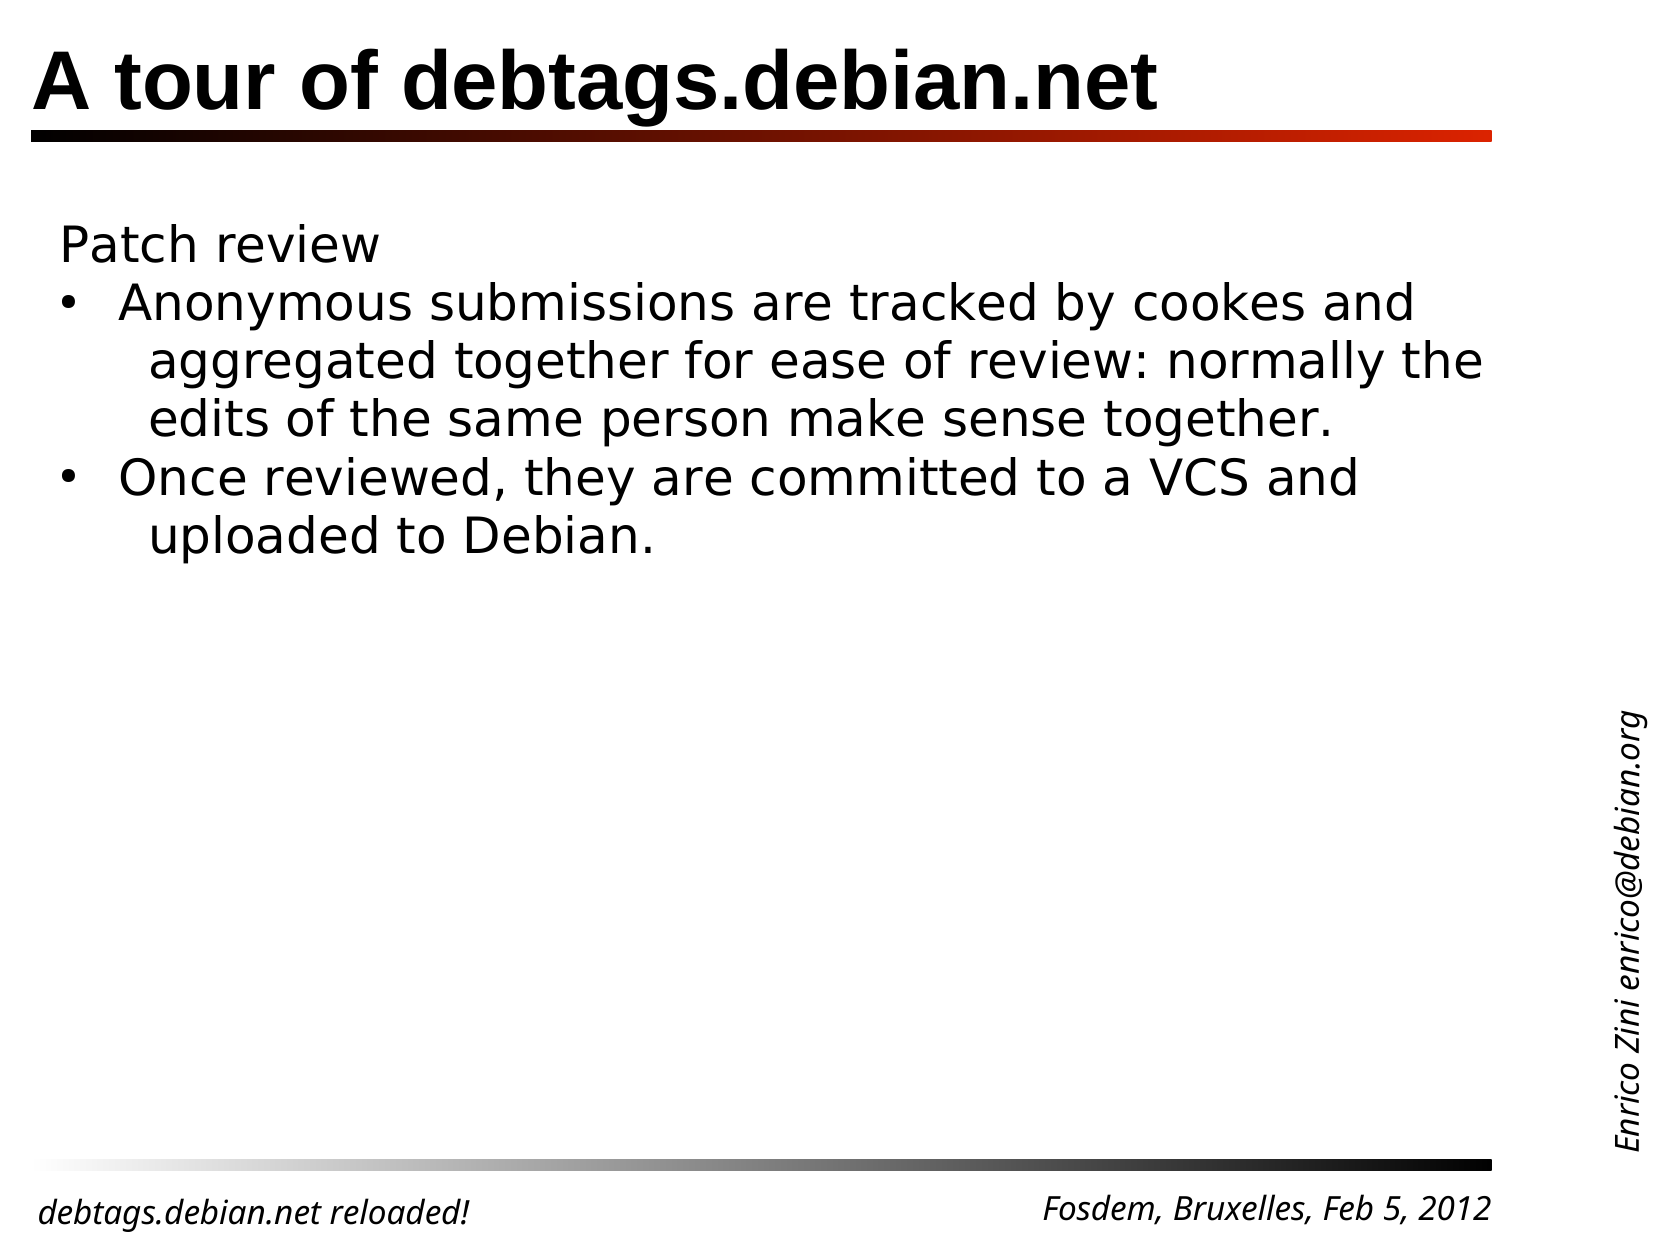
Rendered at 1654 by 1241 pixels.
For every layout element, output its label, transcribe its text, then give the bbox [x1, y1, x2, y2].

text_box Patch review Anonymous submissions are tracked by cookes and aggregated together for ease of review: normally the edits of the same person make sense together. Once reviewed, they are committed to a VCS and uploaded to Debian. [30, 215, 1507, 1089]
text_box A tour of debtags.debian.net [31, 34, 1438, 168]
